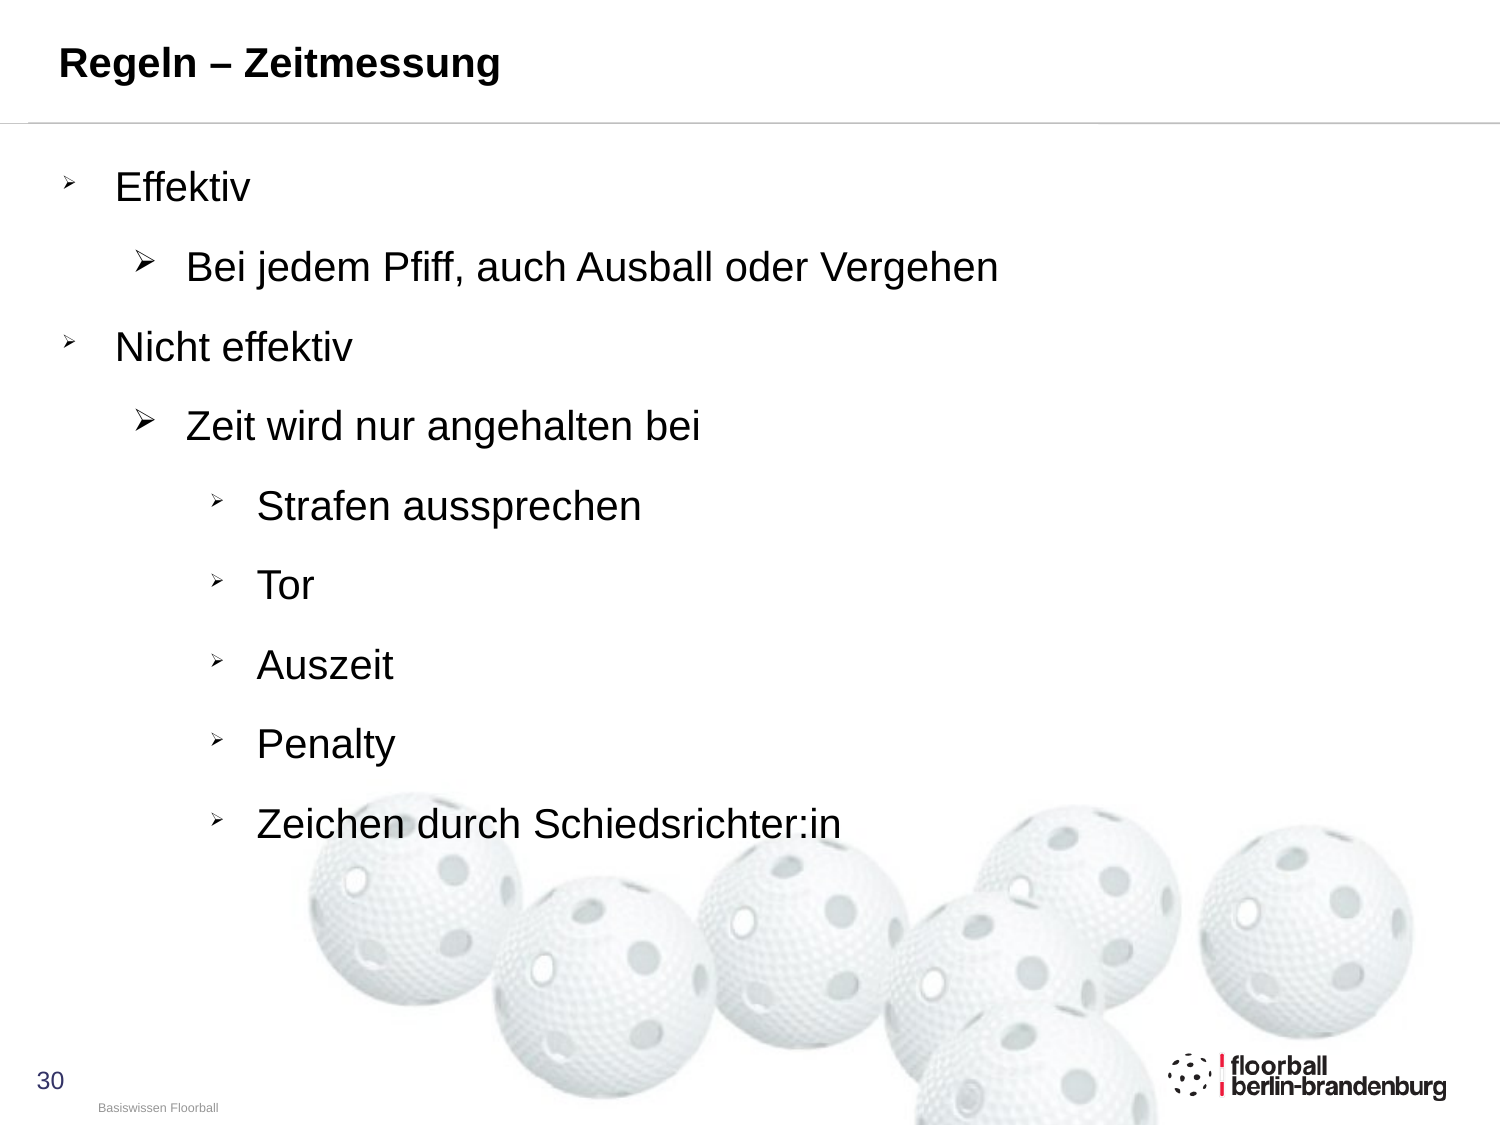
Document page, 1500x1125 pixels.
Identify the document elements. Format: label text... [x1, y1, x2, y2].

text_box Effektiv Bei jedem Pfiff, auch Ausball oder Vergehen Nicht effektiv Zeit wird nur angehalten bei Strafen aussprechen Tor Auszeit Penalty Zeichen durch Schiedsrichter:in [29, 152, 1466, 1013]
text_box Regeln – Zeitmessung [43, 28, 1466, 94]
picture [242, 355, 1483, 1125]
